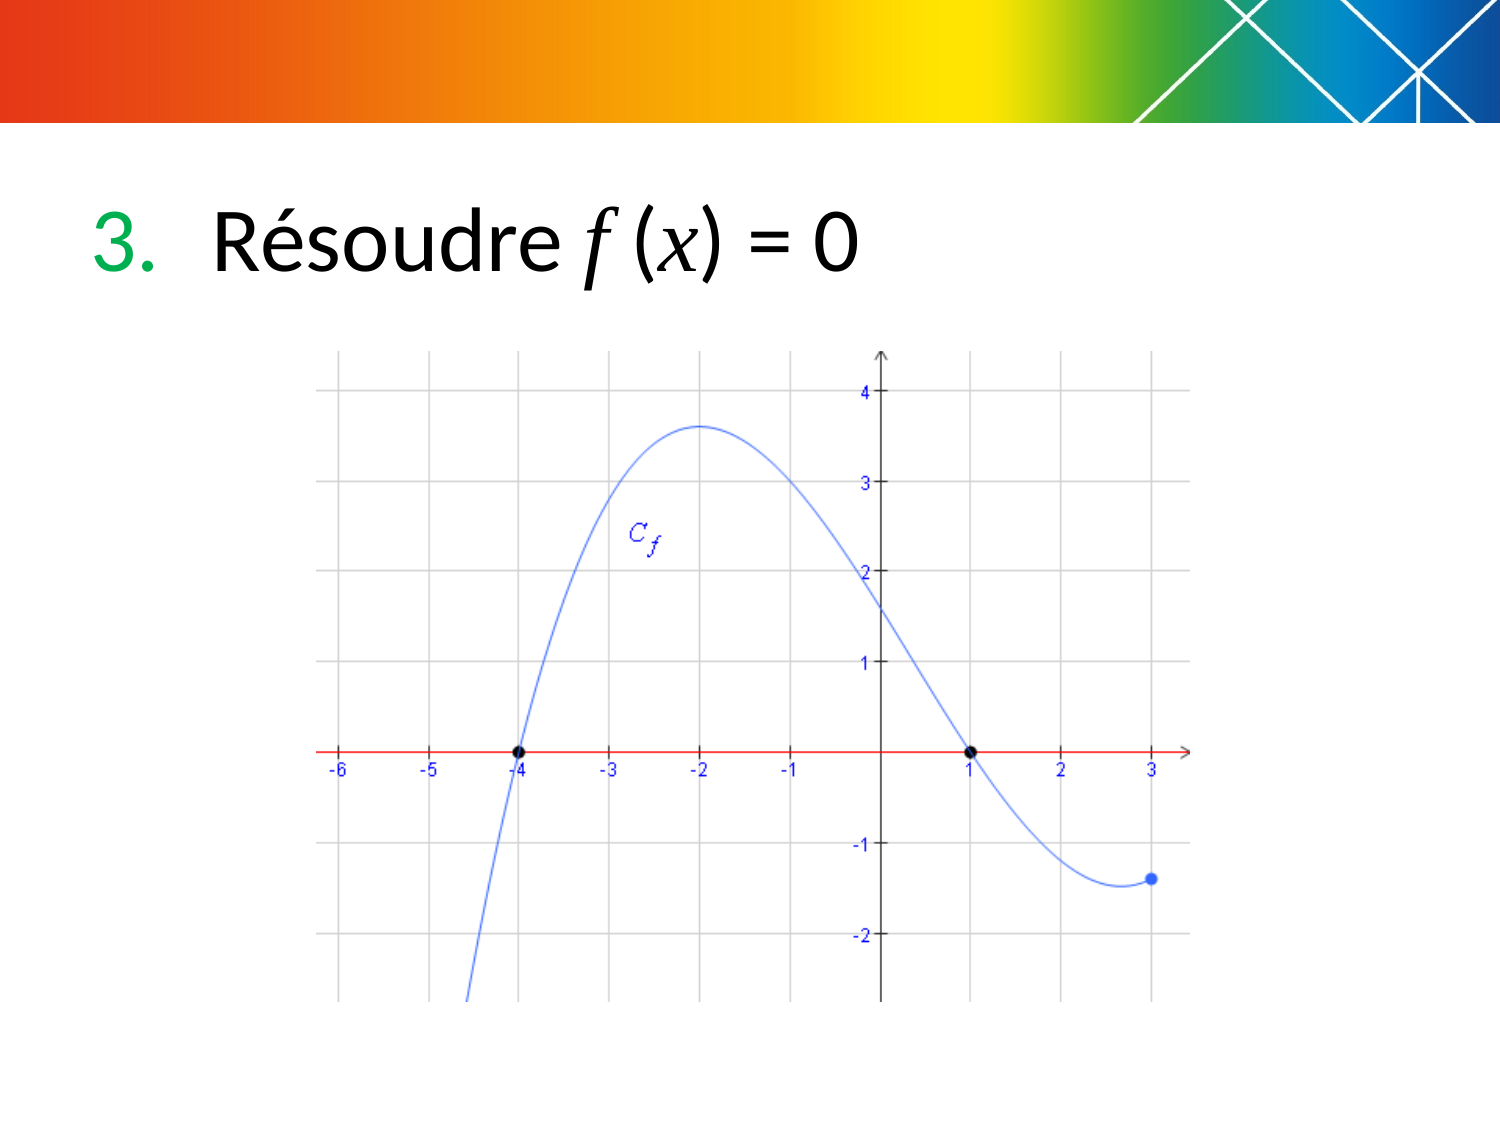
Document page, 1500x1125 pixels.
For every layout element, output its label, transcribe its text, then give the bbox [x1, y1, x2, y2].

title Résoudre f (x) = 0 [75, 163, 1426, 305]
picture [1340, 0, 1500, 123]
picture [316, 351, 1190, 1002]
picture [0, 0, 1359, 123]
